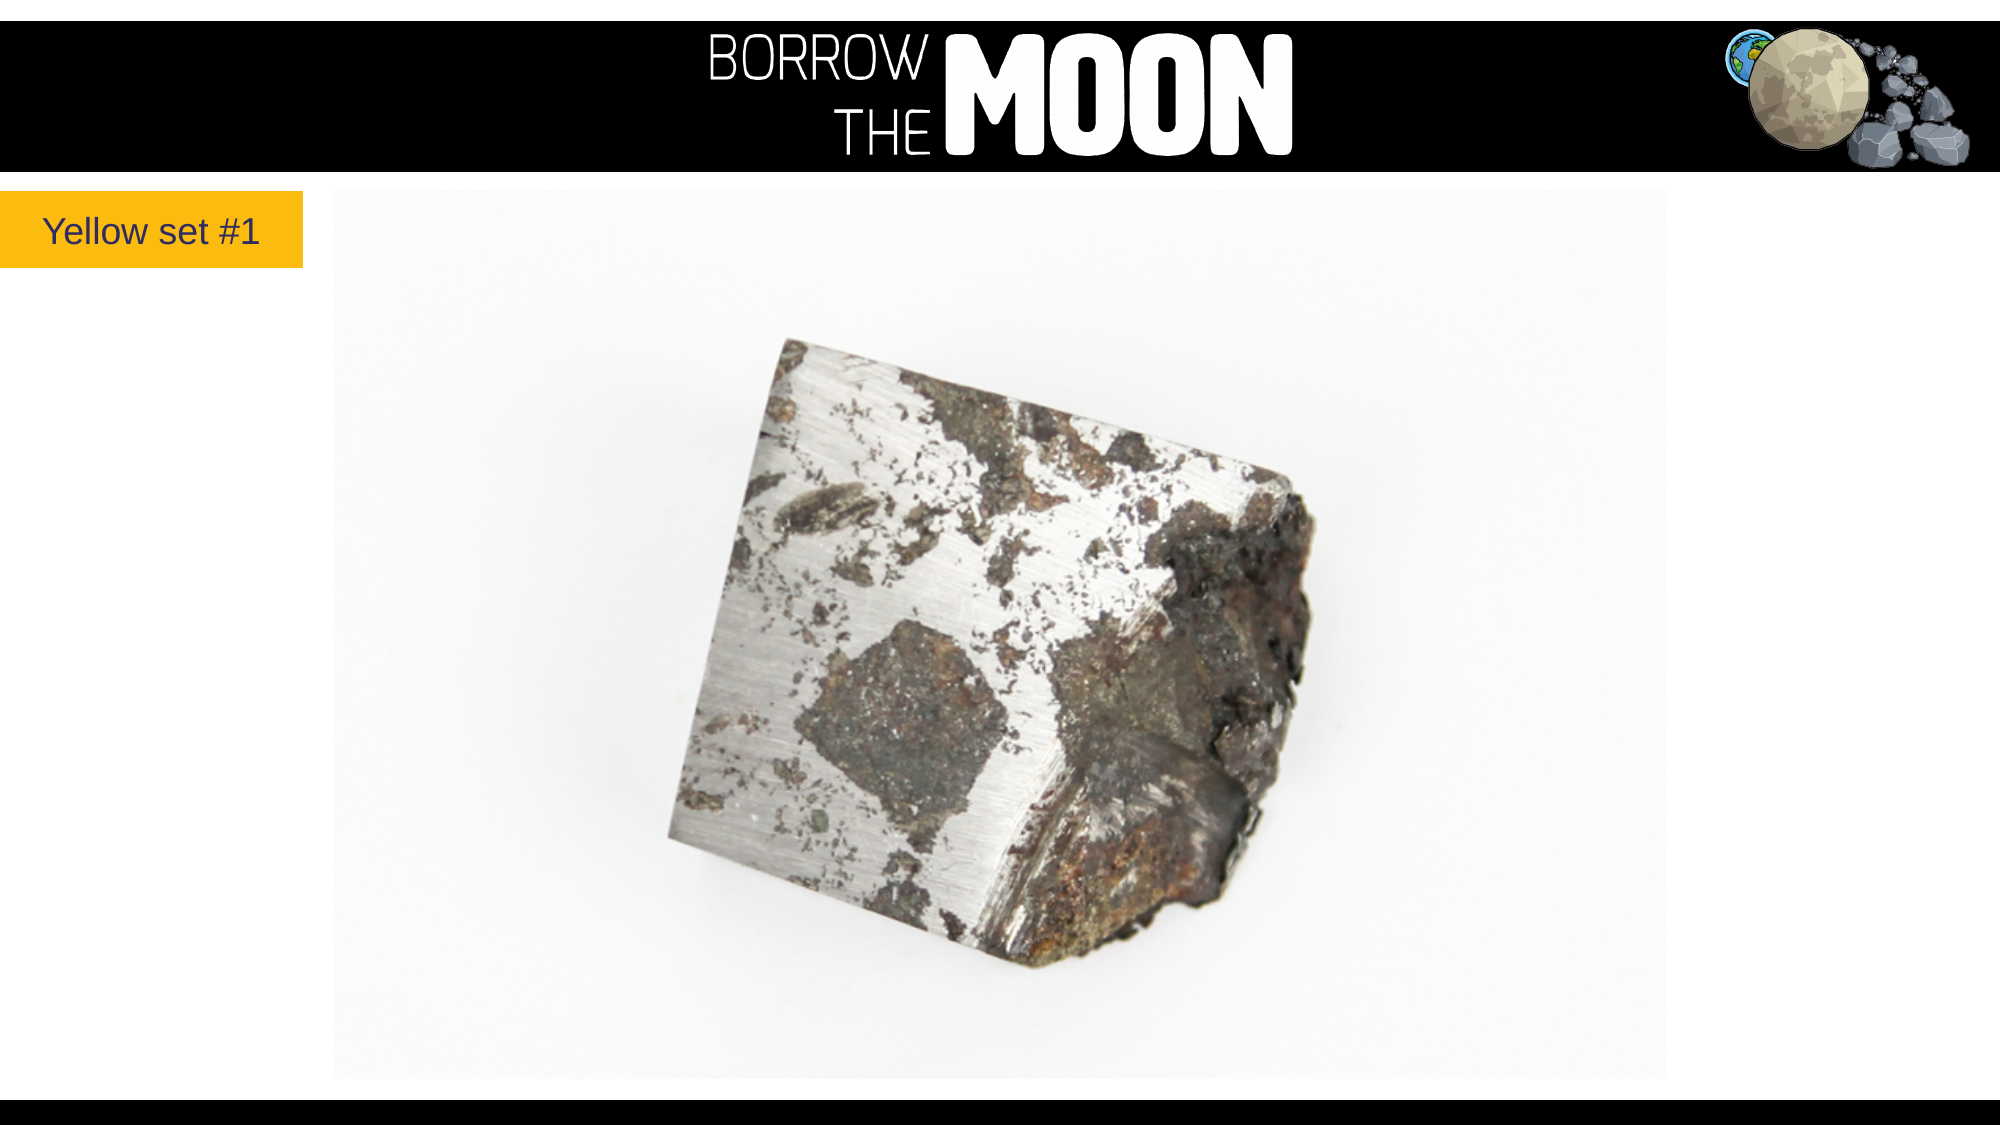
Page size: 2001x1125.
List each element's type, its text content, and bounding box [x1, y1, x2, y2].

text_box Yellow set #1 [0, 191, 303, 268]
picture [333, 190, 1667, 1079]
